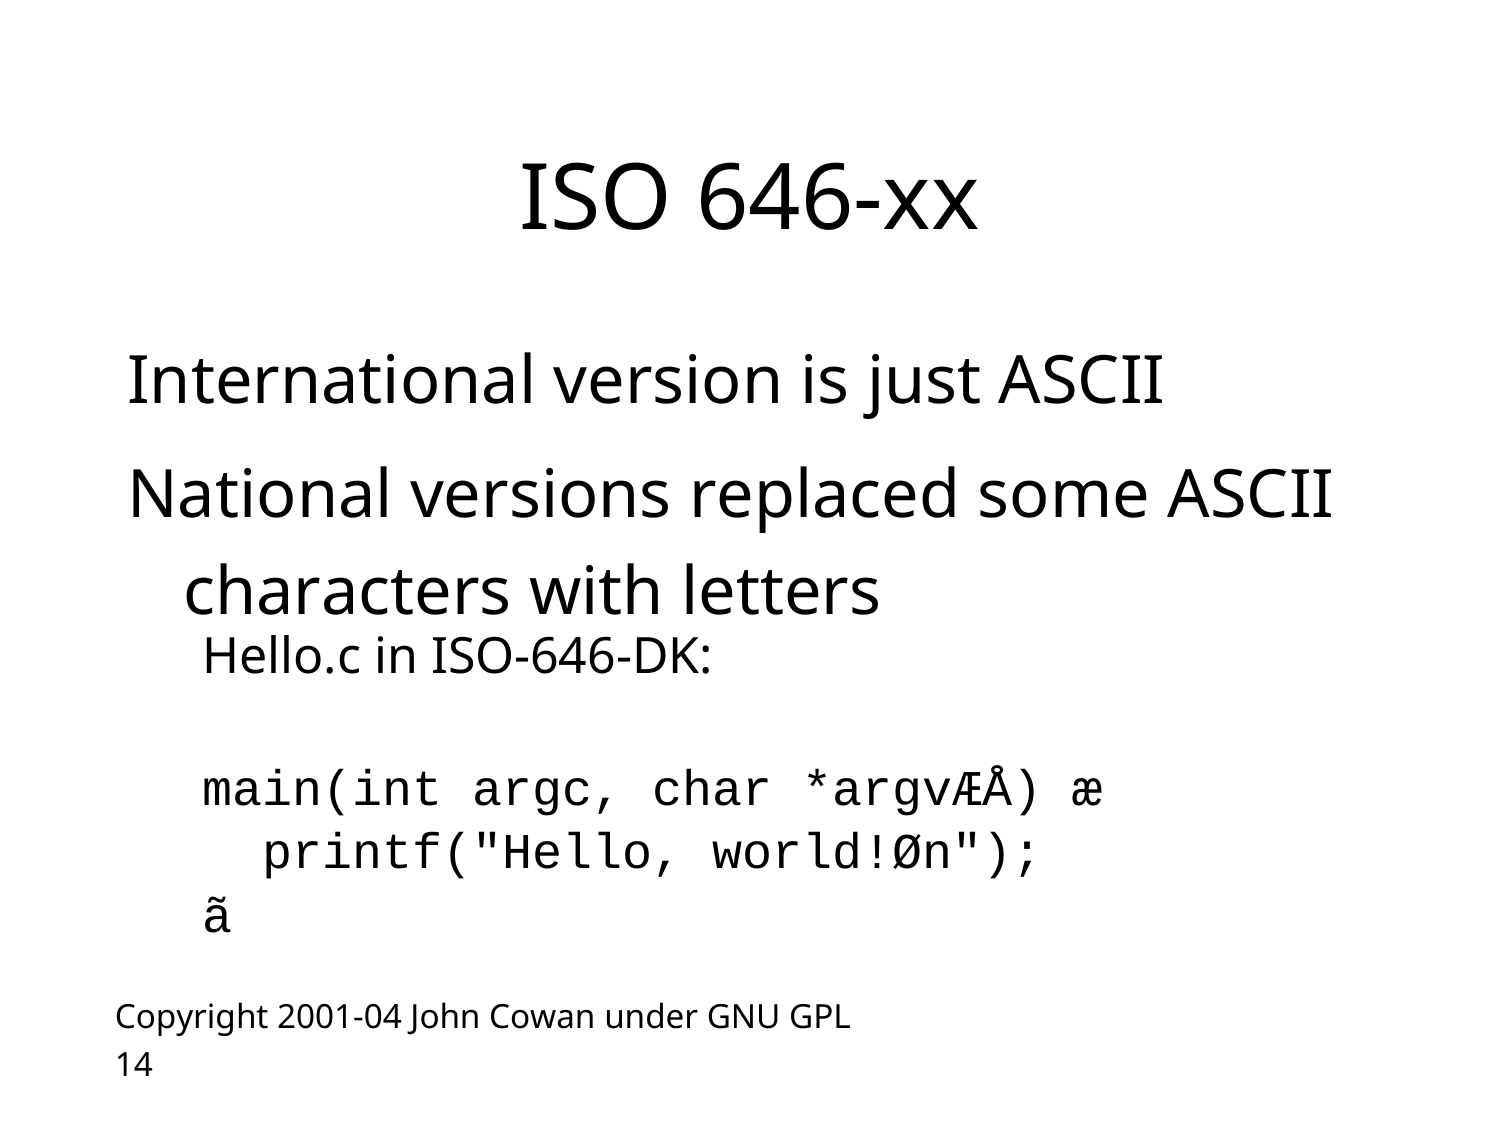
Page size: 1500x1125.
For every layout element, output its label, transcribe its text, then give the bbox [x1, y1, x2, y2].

title ISO 646-xx [112, 99, 1388, 288]
list International version is just ASCII National versions replaced some ASCII characters with letters [112, 324, 1388, 680]
text_box Hello.c in ISO-646-DK: main(int argc, char *argvÆÅ) æ printf("Hello, world!Øn"); ã [187, 612, 1338, 1024]
